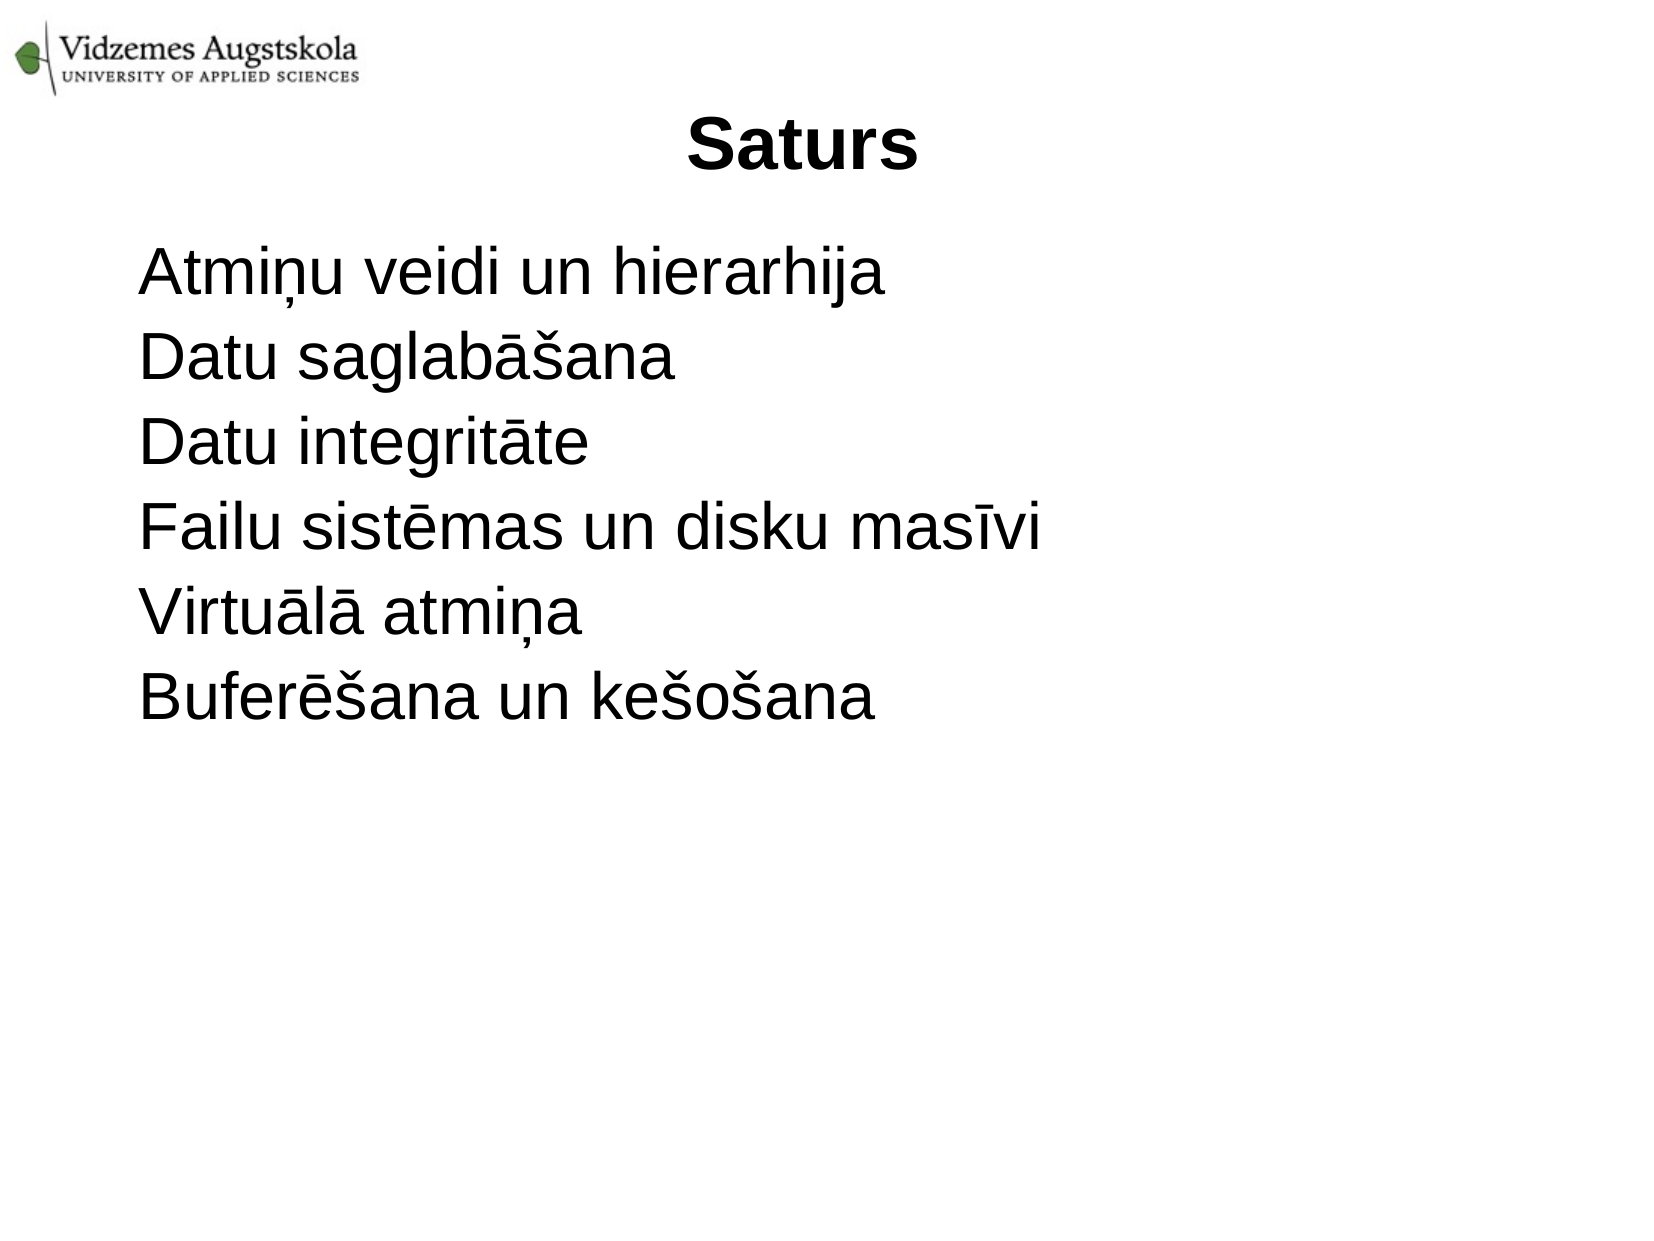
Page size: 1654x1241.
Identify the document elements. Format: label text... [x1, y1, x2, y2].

picture [5, 2, 368, 113]
title Saturs [94, 96, 1512, 195]
list Atmiņu veidi un hierarhija Datu saglabāšana Datu integritāte Failu sistēmas un disku masīvi Virtuālā atmiņa Buferēšana un kešošana [82, 236, 1569, 1107]
